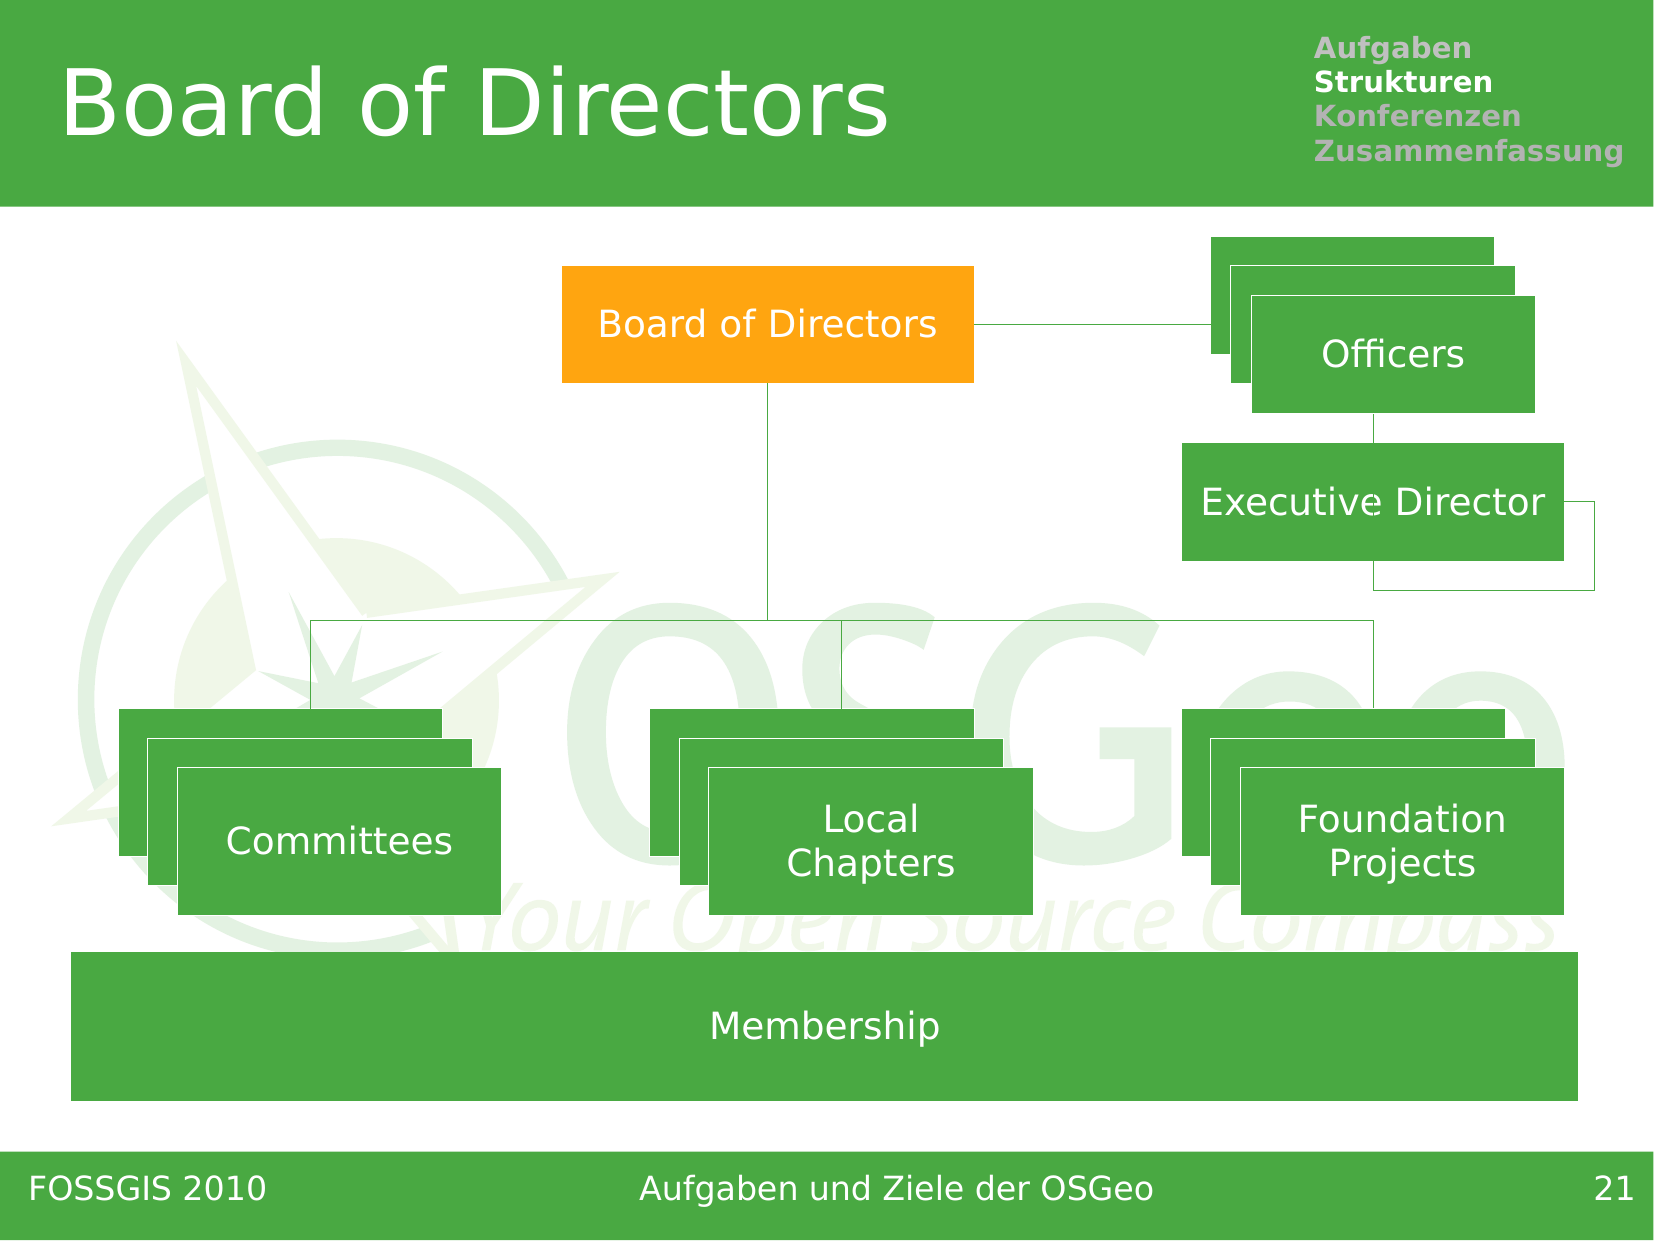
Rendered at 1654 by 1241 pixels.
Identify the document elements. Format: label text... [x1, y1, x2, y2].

title Board of Directors [59, 29, 1299, 178]
text_box Officers [1210, 236, 1495, 355]
text_box Membership [71, 952, 1578, 1101]
text_box Committees [118, 708, 443, 857]
text_box Foundation Projects [1240, 767, 1565, 916]
text_box Executive Director [1181, 442, 1565, 562]
text_box Local Chapters [679, 738, 1004, 886]
text_box Committees [147, 738, 473, 886]
text_box Aufgaben Strukturen Konferenzen Zusammenfassung [1299, 23, 1654, 201]
text_box Board of Directors [561, 265, 975, 384]
text_box Committees [177, 767, 502, 916]
text_box Local Chapters [1181, 708, 1506, 857]
text_box Officers [1251, 295, 1536, 414]
text_box Officers [1230, 265, 1516, 384]
text_box Local Chapters [1210, 738, 1536, 886]
text_box Local Chapters [708, 767, 1034, 916]
text_box Local Chapters [649, 708, 975, 857]
